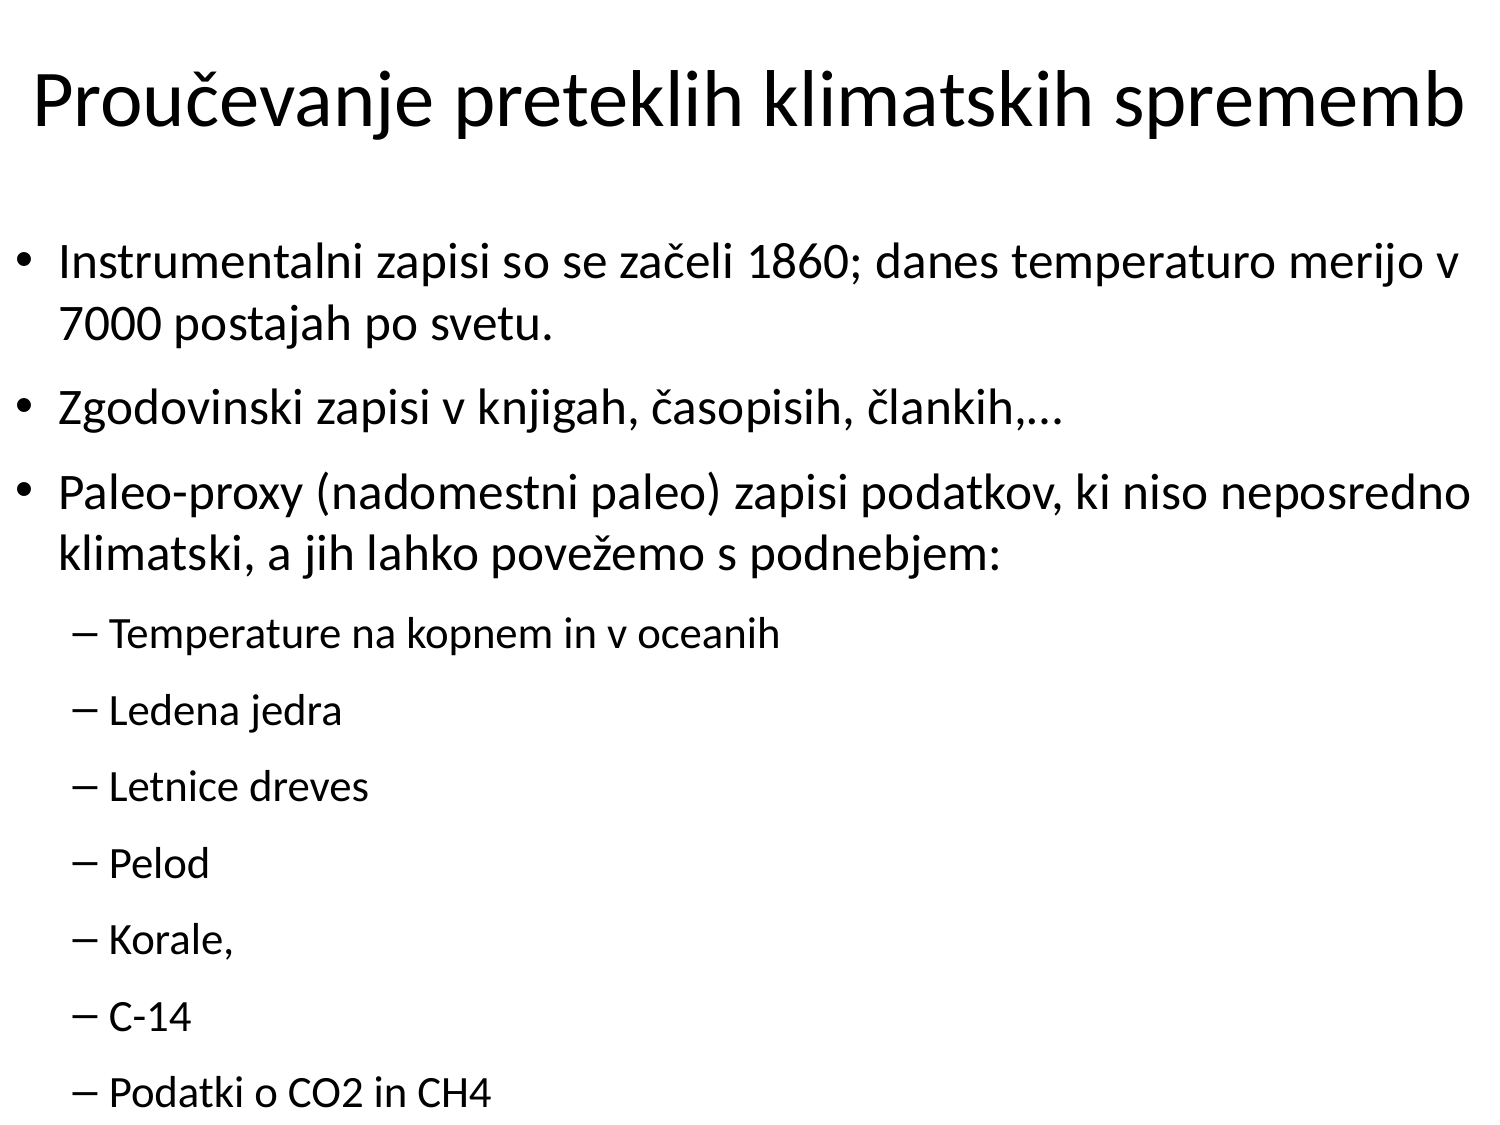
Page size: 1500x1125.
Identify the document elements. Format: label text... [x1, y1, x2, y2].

title Proučevanje preteklih klimatskih sprememb [0, 0, 1500, 188]
list Instrumentalni zapisi so se začeli 1860; danes temperaturo merijo v 7000 postajah po svetu. Zgodovinski zapisi v knjigah, časopisih, člankih,… Paleo-proxy (nadomestni paleo) zapisi podatkov, ki niso neposredno klimatski, a jih lahko povežemo s podnebjem: Temperature na kopnem in v oceanih Ledena jedra Letnice dreves Pelod Korale, C-14 Podatki o CO2 in CH4 [0, 219, 1500, 1125]
